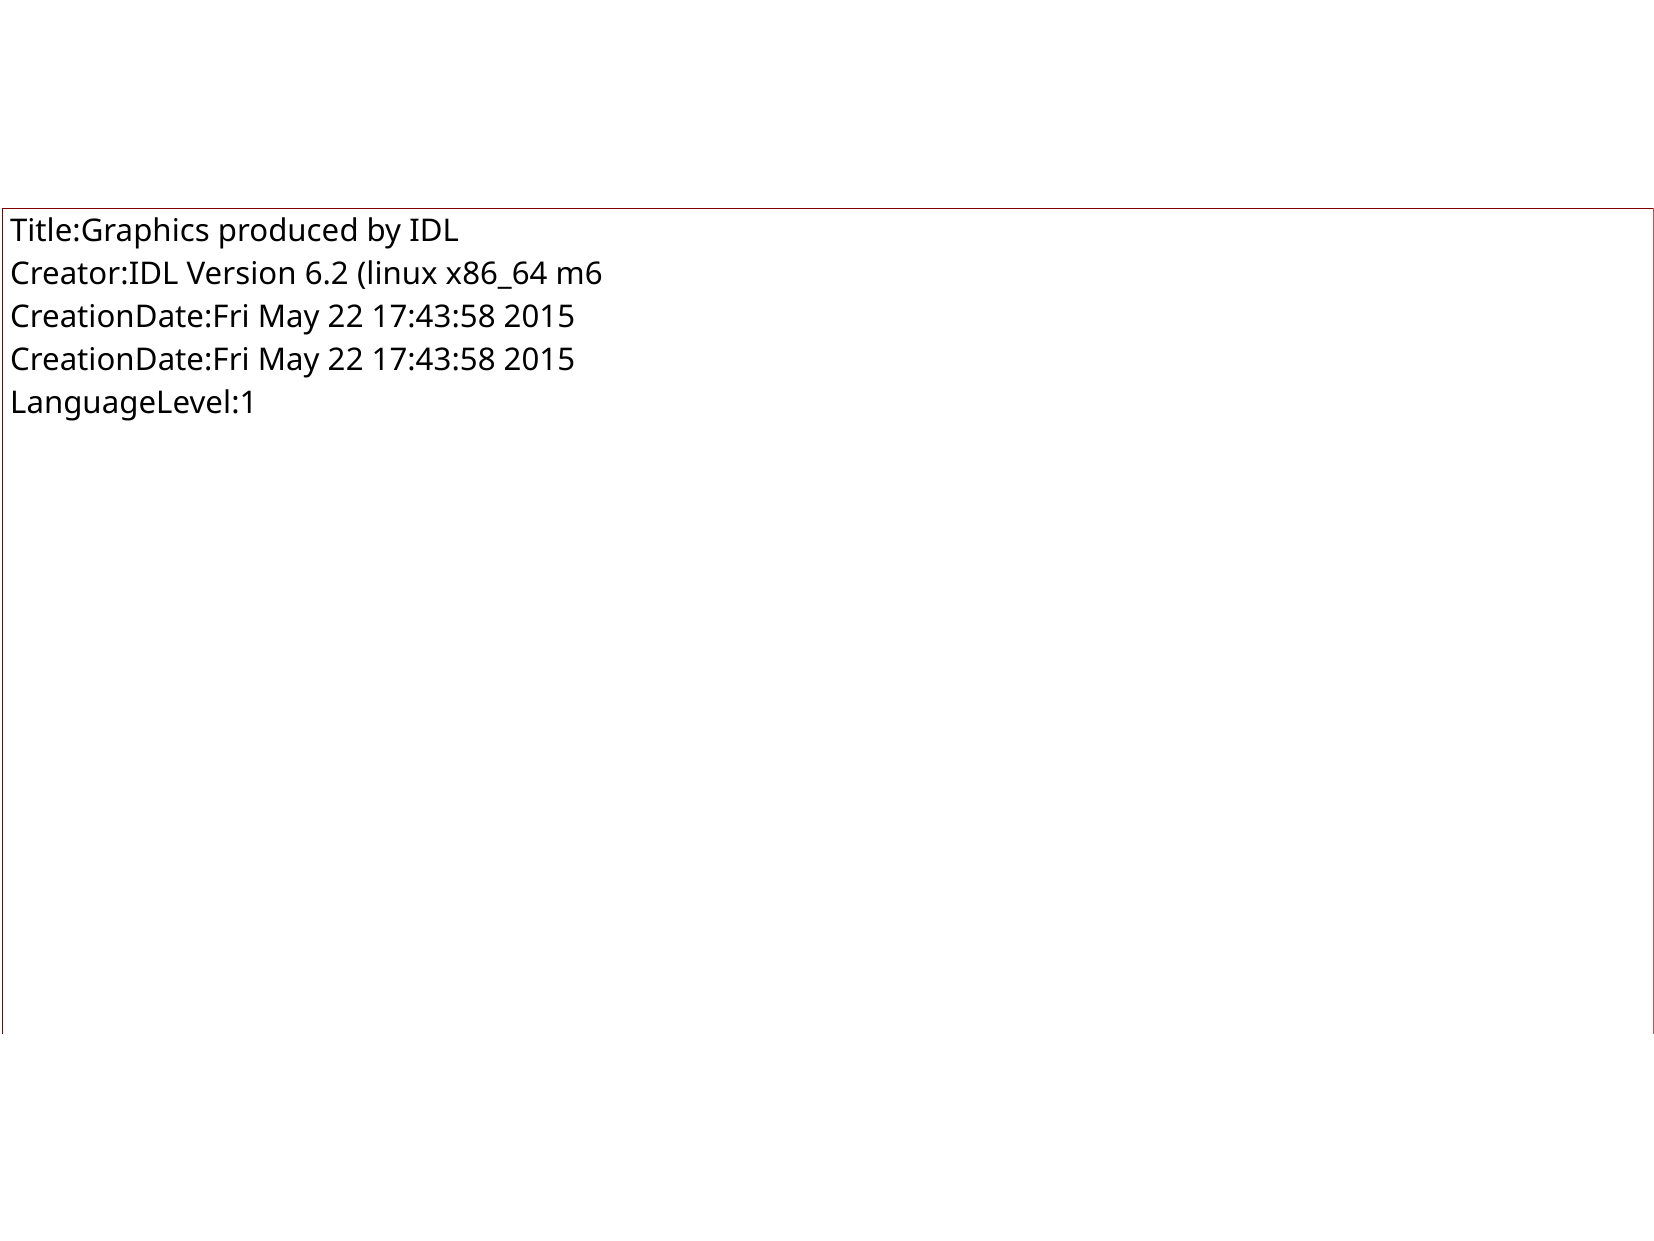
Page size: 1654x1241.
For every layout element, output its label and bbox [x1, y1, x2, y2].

picture [0, 206, 1654, 1034]
